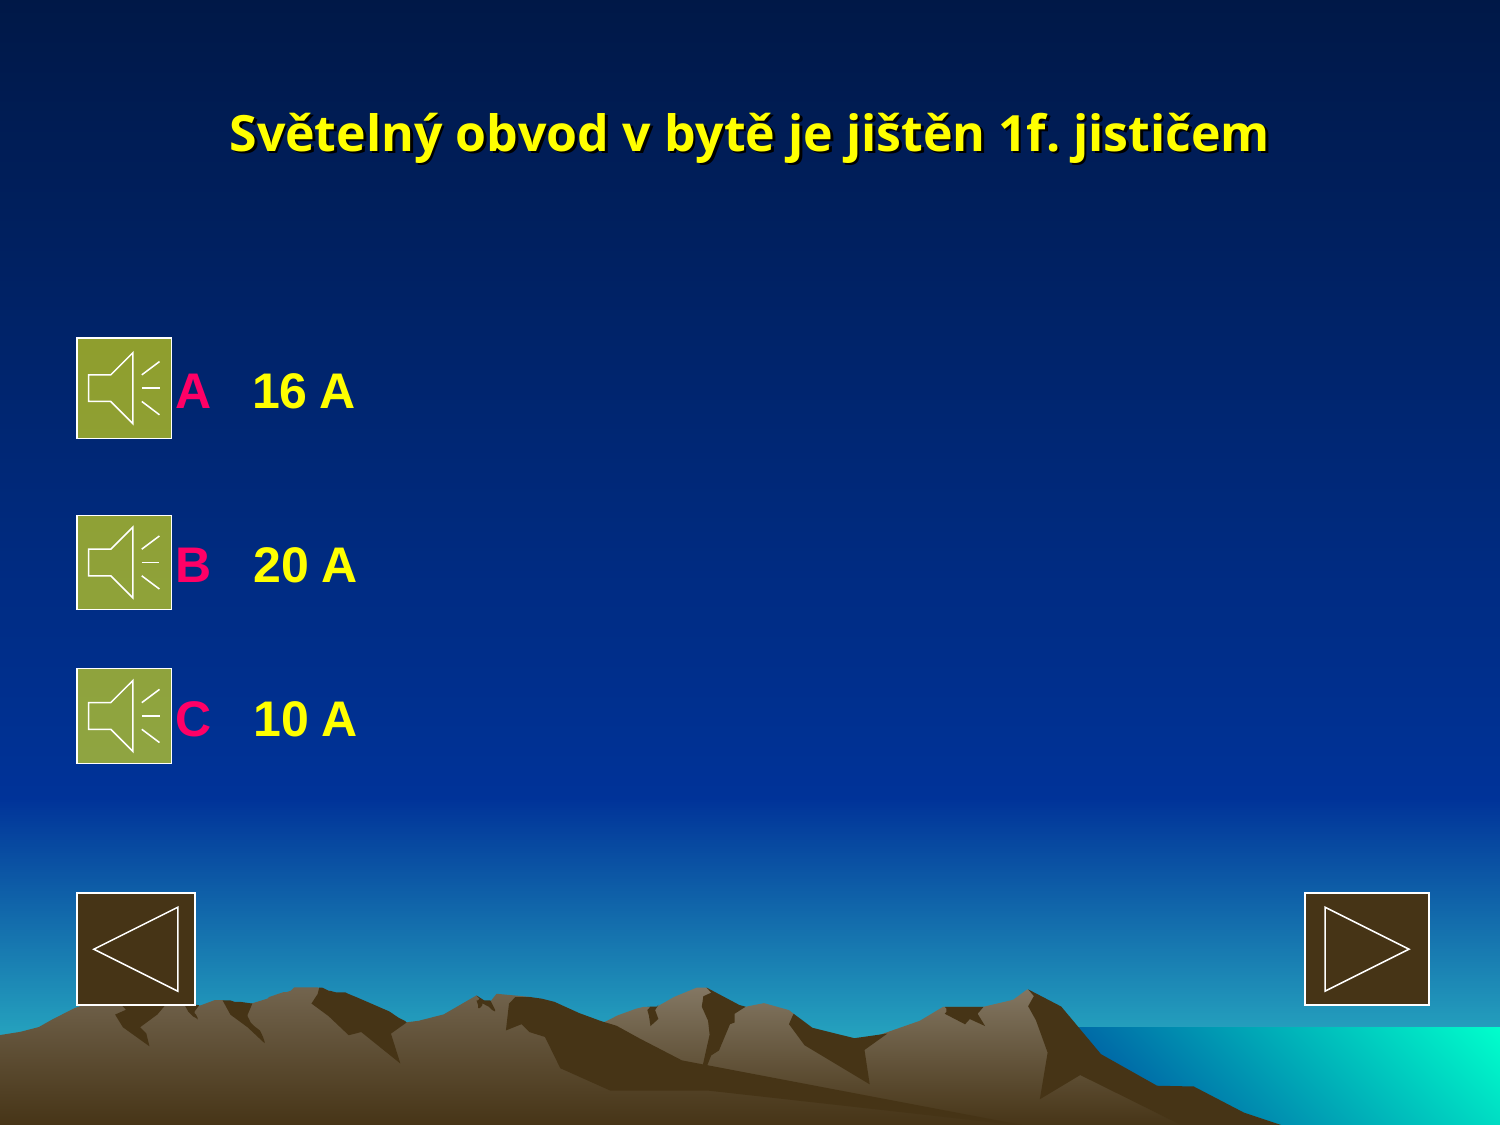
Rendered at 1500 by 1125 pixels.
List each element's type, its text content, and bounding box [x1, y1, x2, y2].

title Světelný obvod v bytě je jištěn 1f. jističem [75, 37, 1426, 225]
text_box C 10 A [76, 668, 172, 764]
text_box [1305, 893, 1429, 1006]
text_box A 16 A [76, 338, 172, 439]
text_box [76, 893, 195, 1006]
text_box B 20 A [76, 515, 172, 610]
